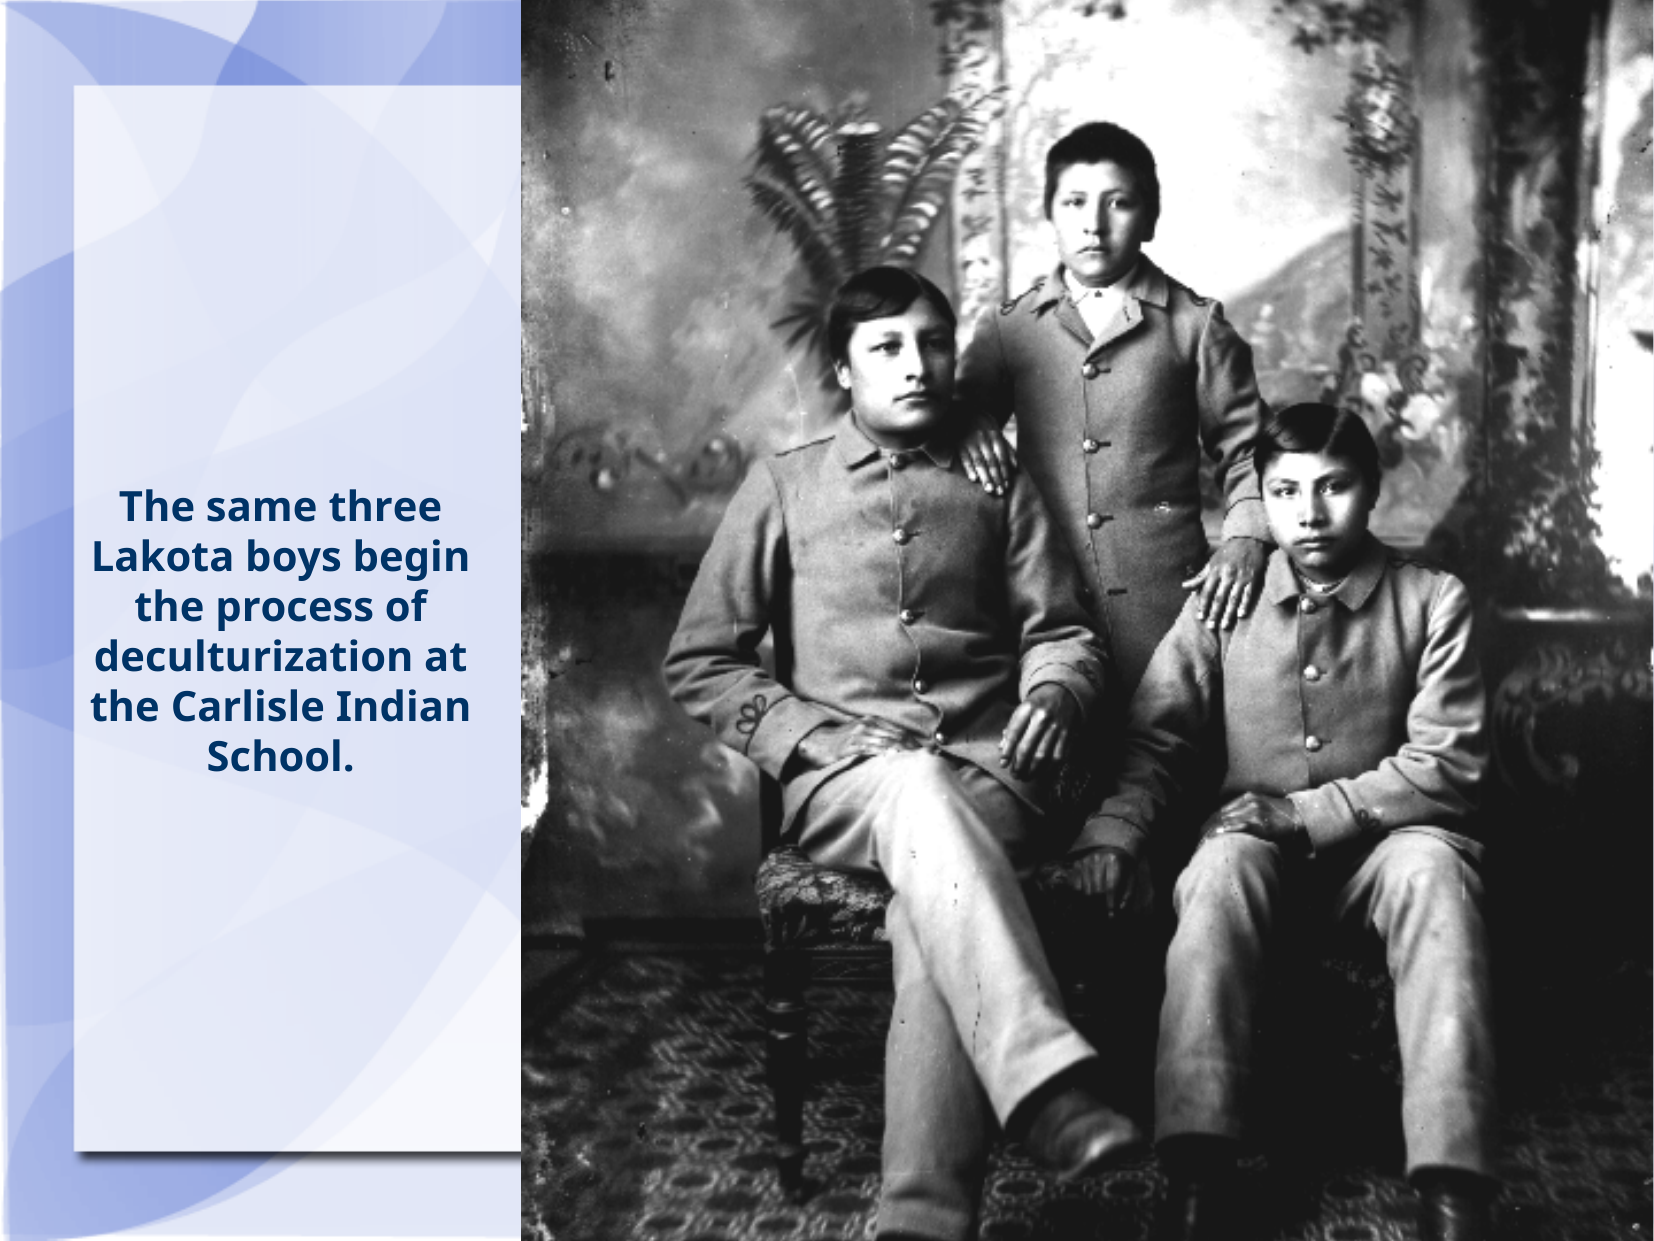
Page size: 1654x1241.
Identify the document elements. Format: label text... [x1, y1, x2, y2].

picture [0, 0, 1654, 1241]
title The same three Lakota boys begin the process of deculturization at the Carlisle Indian School. [74, 0, 488, 788]
